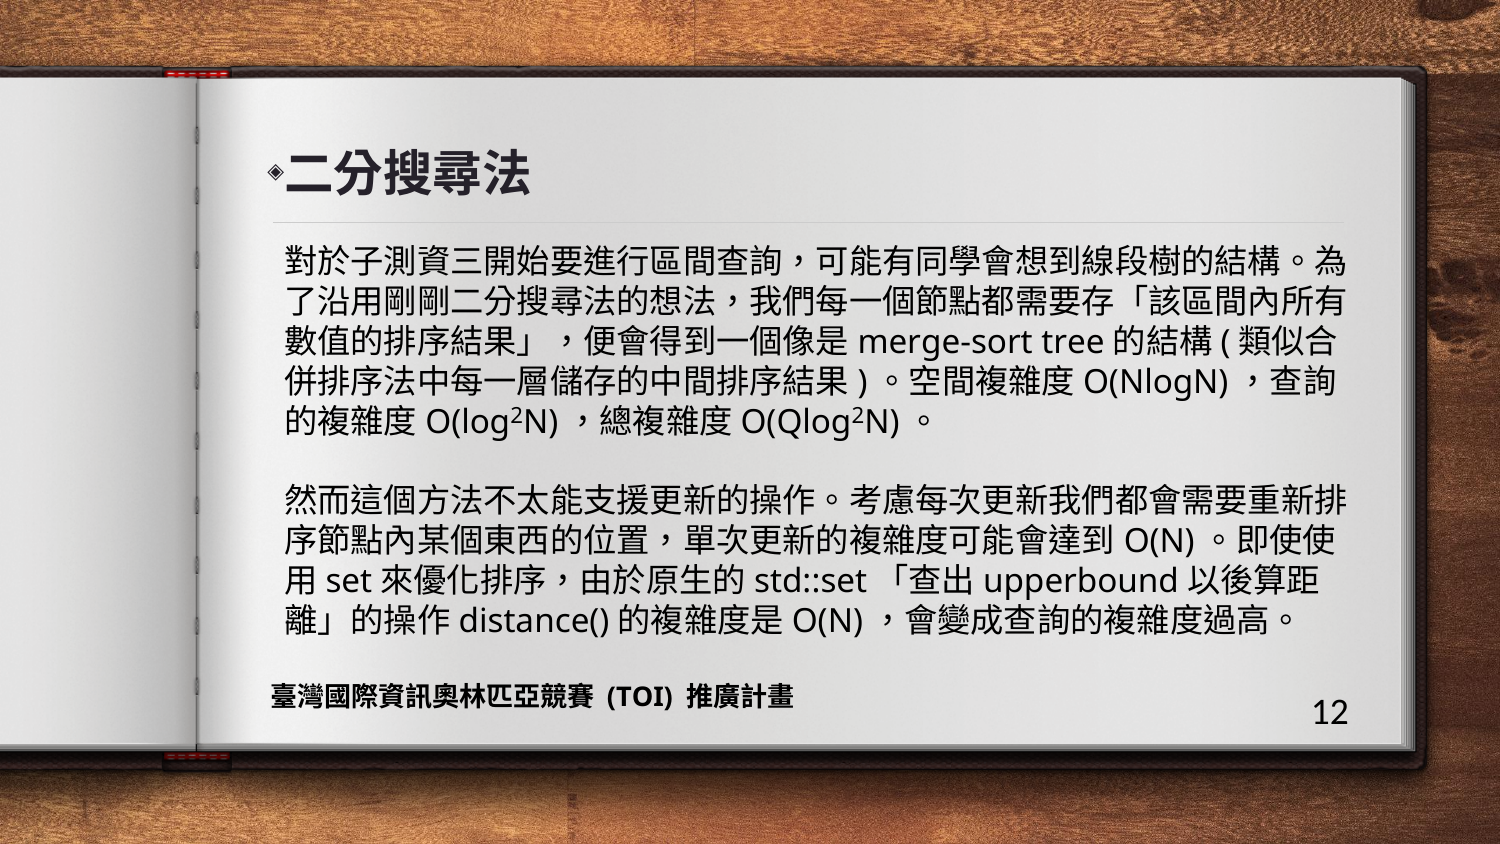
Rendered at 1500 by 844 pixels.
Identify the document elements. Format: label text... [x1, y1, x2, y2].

list 二分搜尋法 [252, 126, 1194, 216]
text_box 對於子測資三開始要進行區間查詢，可能有同學會想到線段樹的結構。為了沿用剛剛二分搜尋法的想法，我們每一個節點都需要存「該區間內所有數值的排序結果」，便會得到一個像是merge-sort tree的結構(類似合併排序法中每一層儲存的中間排序結果)。空間複雜度O(NlogN)，查詢的複雜度O(log2N)，總複雜度O(Qlog2N)。 然而這個方法不太能支援更新的操作。考慮每次更新我們都會需要重新排序節點內某個東西的位置，單次更新的複雜度可能會達到O(N)。即使使用set來優化排序，由於原生的std::set「查出upperbound以後算距離」的操作distance()的複雜度是O(N)，會變成查詢的複雜度過高。 [269, 232, 1367, 652]
text_box [1295, 672, 1386, 737]
